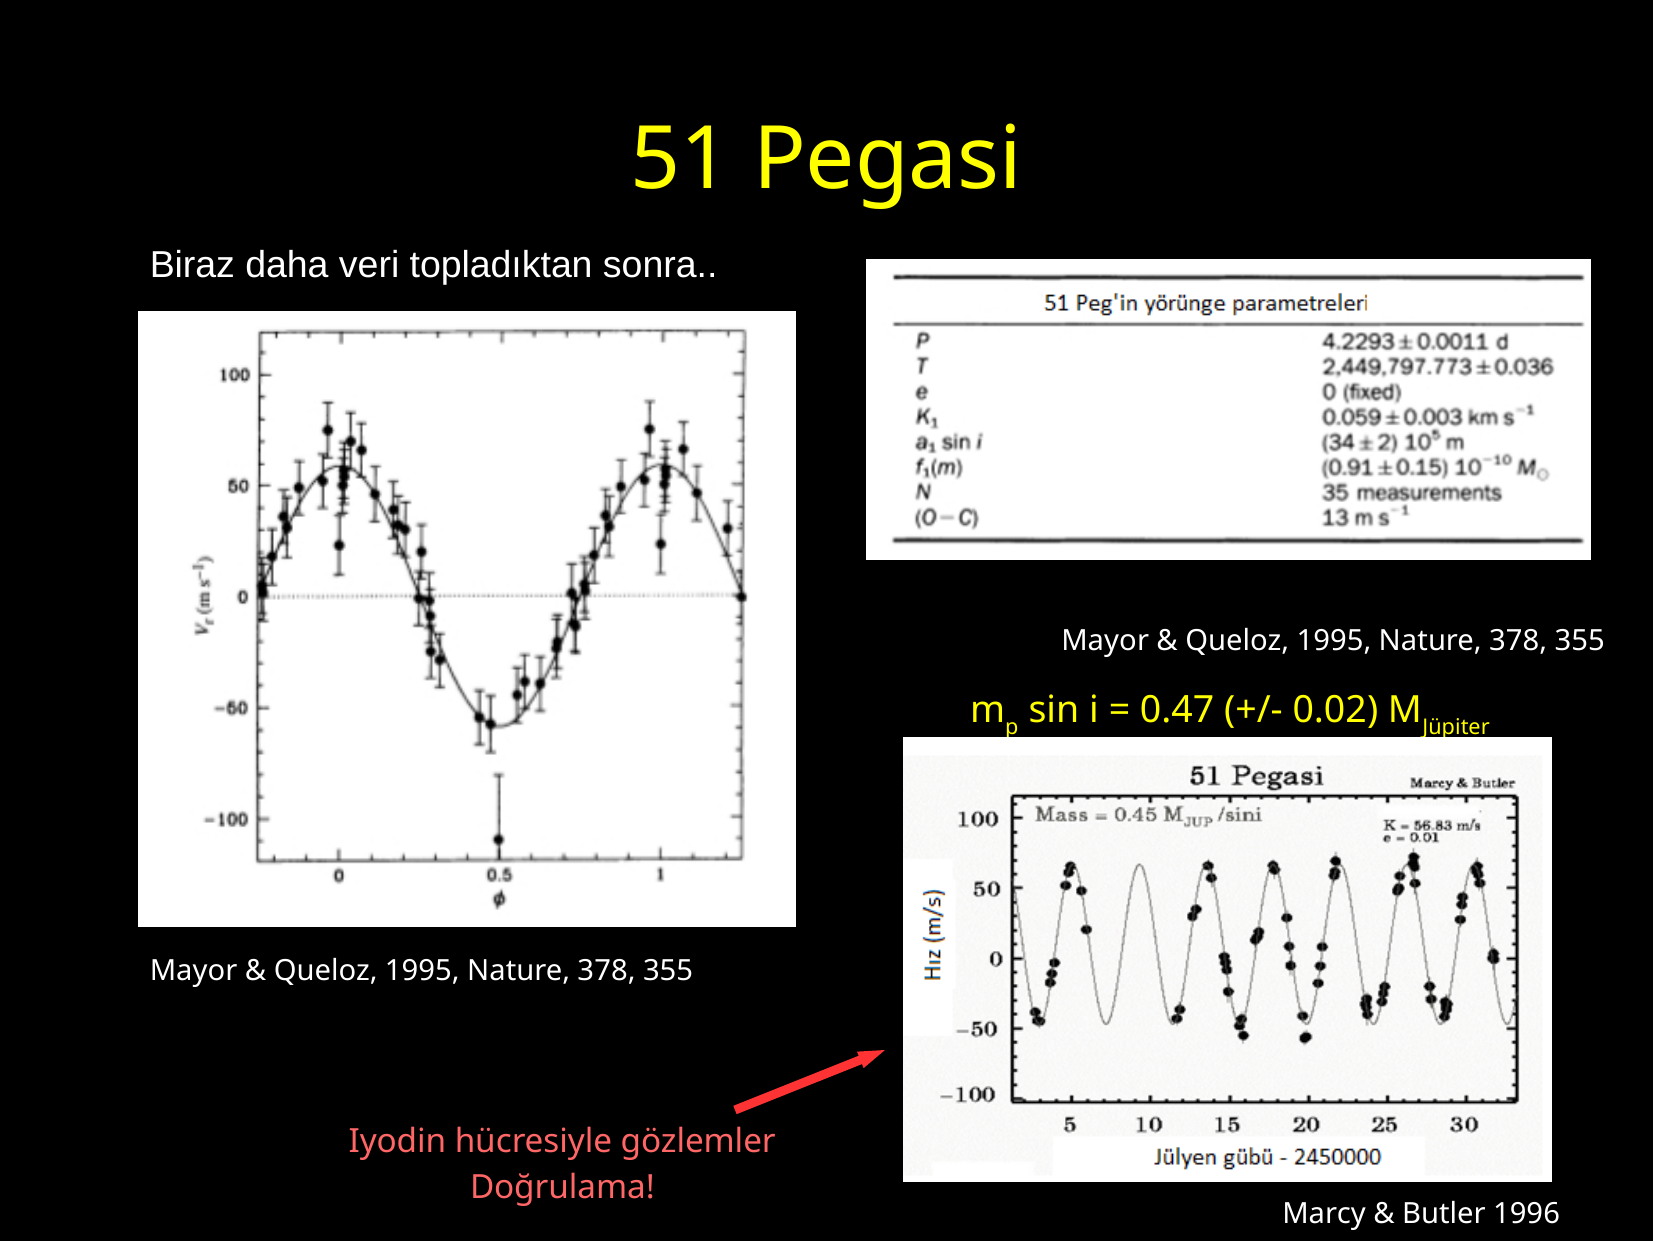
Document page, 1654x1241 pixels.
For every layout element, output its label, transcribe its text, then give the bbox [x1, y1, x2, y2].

text_box Iyodin hücresiyle gözlemler Doğrulama! [300, 1110, 826, 1206]
picture [903, 737, 1552, 1182]
text_box Mayor & Queloz, 1995, Nature, 378, 355 [135, 941, 886, 992]
title 51 Pegasi [82, 87, 1571, 221]
text_box Marcy & Butler 1996 [1080, 1185, 1576, 1236]
picture [138, 311, 796, 927]
text_box mp sin i = 0.47 (+/- 0.02) MJüpiter [870, 675, 1591, 745]
text_box Biraz daha veri topladıktan sonra.. [135, 236, 766, 294]
text_box Mayor & Queloz, 1995, Nature, 378, 355 [870, 611, 1621, 662]
picture [866, 259, 1591, 560]
